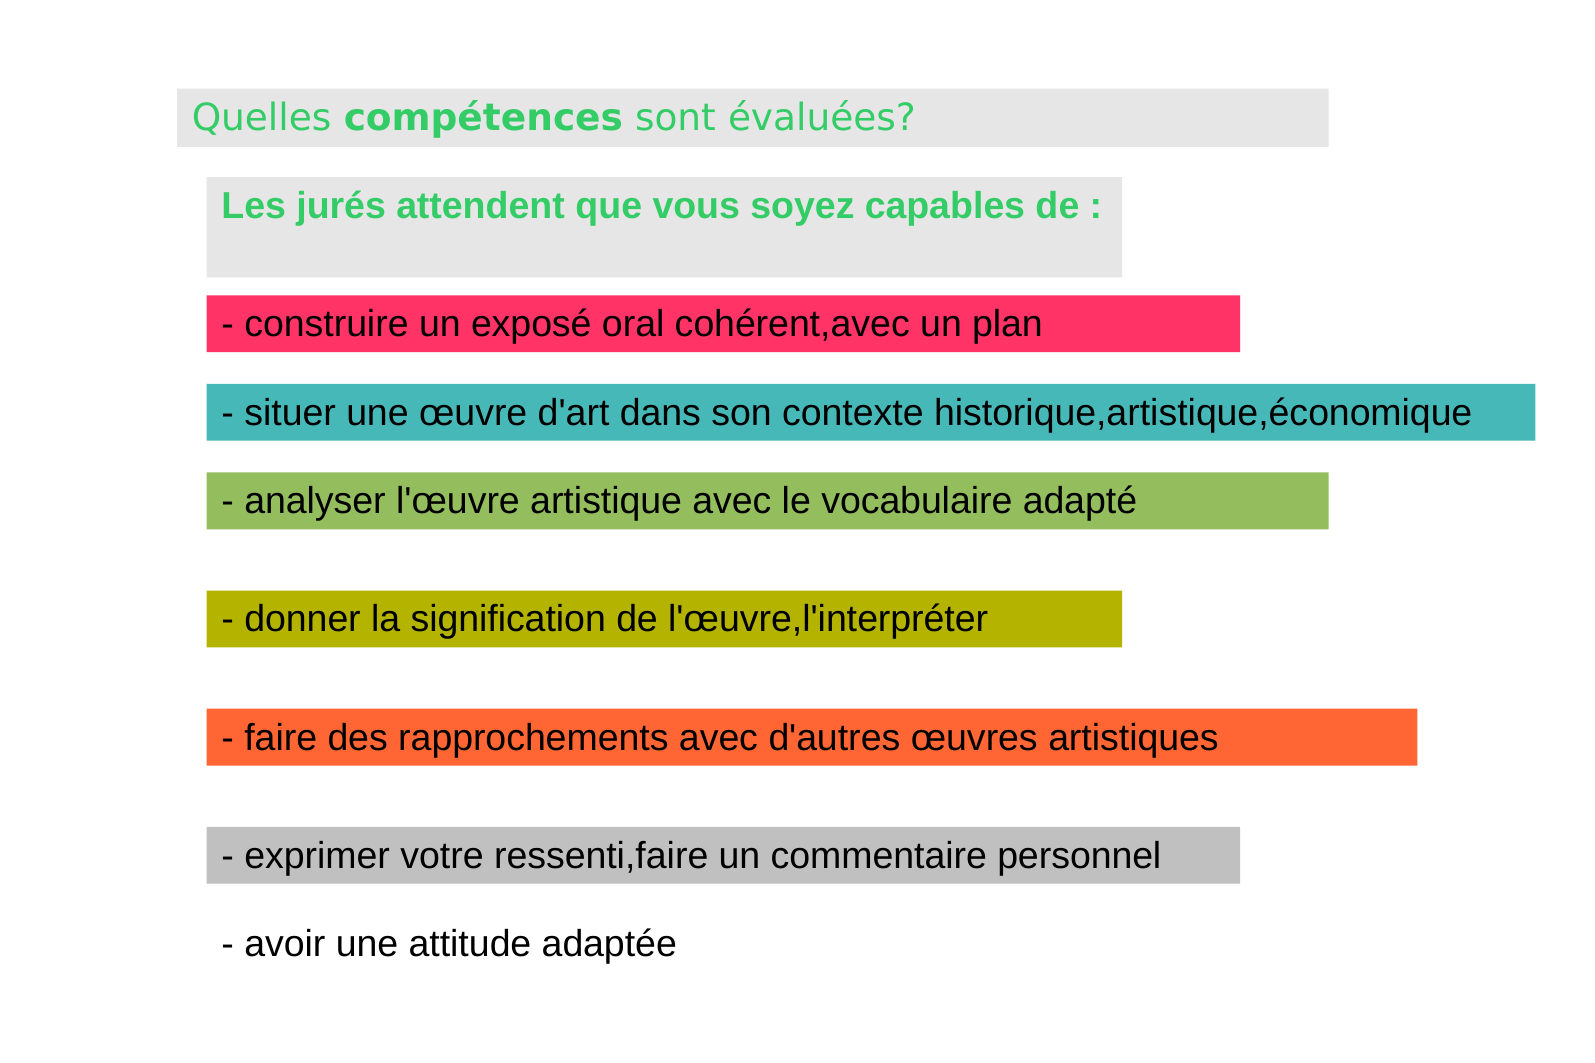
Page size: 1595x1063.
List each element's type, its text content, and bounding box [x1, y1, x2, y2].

text_box - avoir une attitude adaptée [206, 915, 1418, 973]
text_box - situer une œuvre d'art dans son contexte historique,artistique,économique [206, 383, 1536, 441]
text_box Quelles compétences sont évaluées? [177, 88, 1329, 147]
text_box - donner la signification de l'œuvre,l'interpréter [206, 590, 1123, 648]
text_box Les jurés attendent que vous soyez capables de : [206, 177, 1123, 278]
text_box - faire des rapprochements avec d'autres œuvres artistiques [206, 708, 1418, 766]
text_box - construire un exposé oral cohérent,avec un plan [206, 295, 1241, 353]
text_box - analyser l'œuvre artistique avec le vocabulaire adapté [206, 472, 1329, 530]
text_box - exprimer votre ressenti,faire un commentaire personnel [206, 826, 1241, 884]
